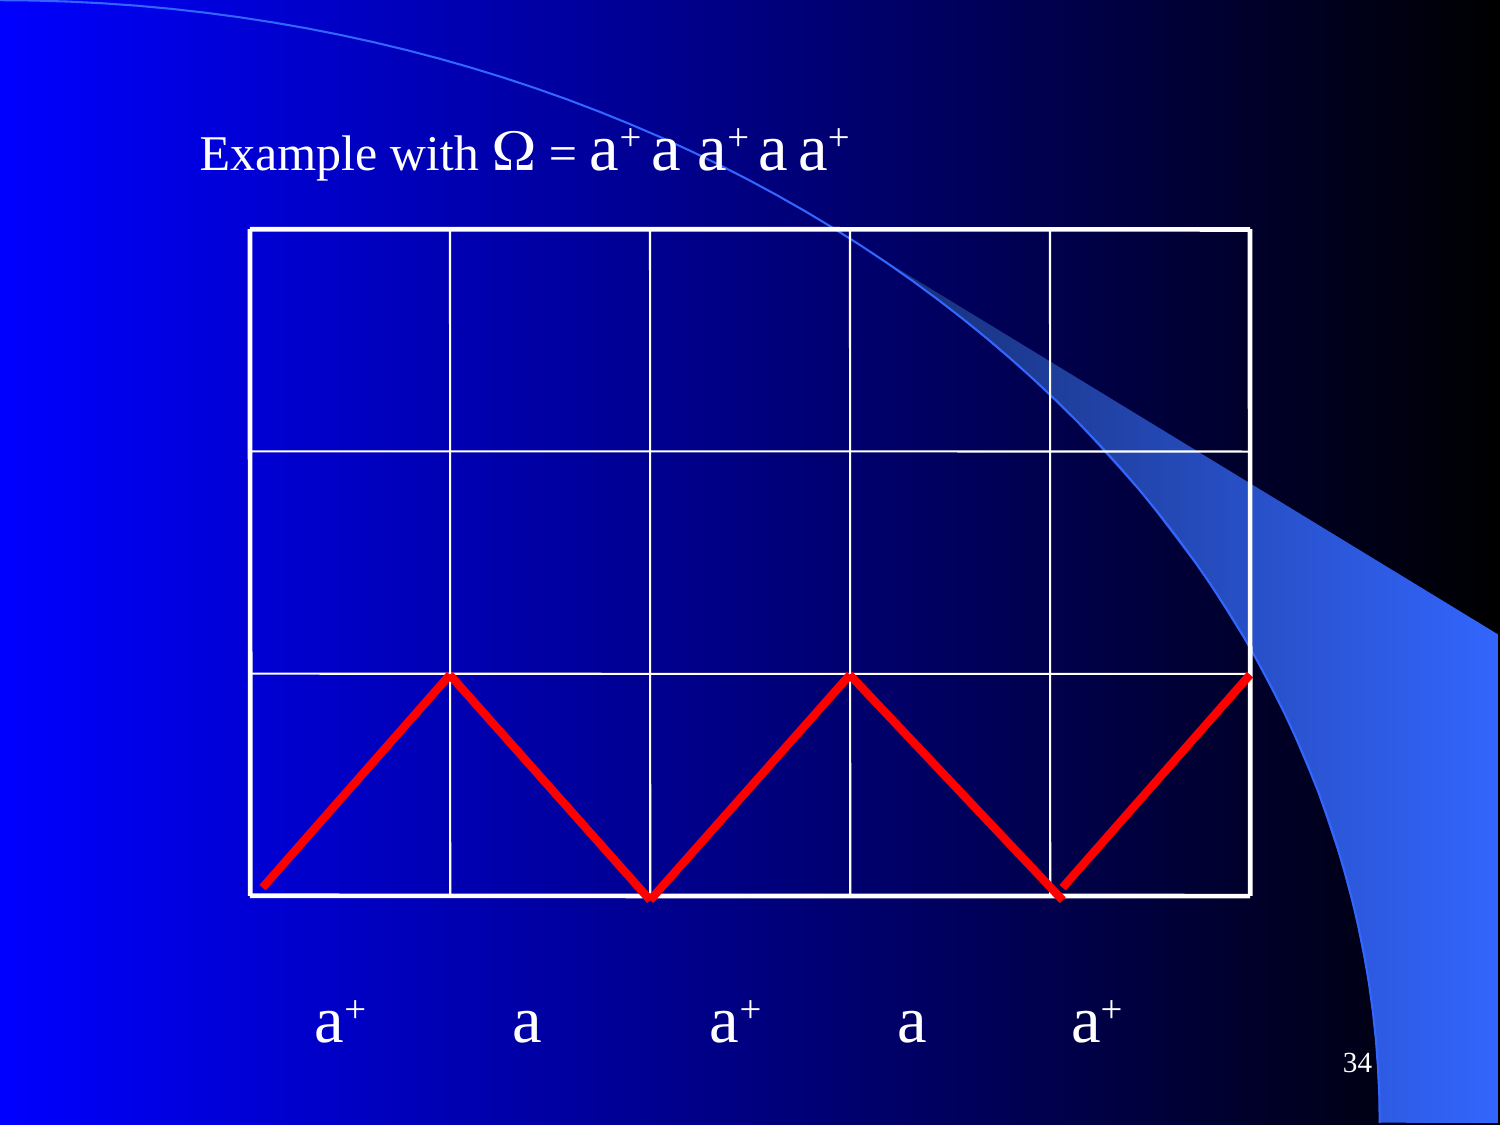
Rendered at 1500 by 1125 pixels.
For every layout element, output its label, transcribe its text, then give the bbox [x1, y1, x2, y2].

text_box a+ a a+ a a+ [249, 974, 1276, 1065]
text_box Example with  = a+ a a+ a a+ [184, 103, 875, 193]
